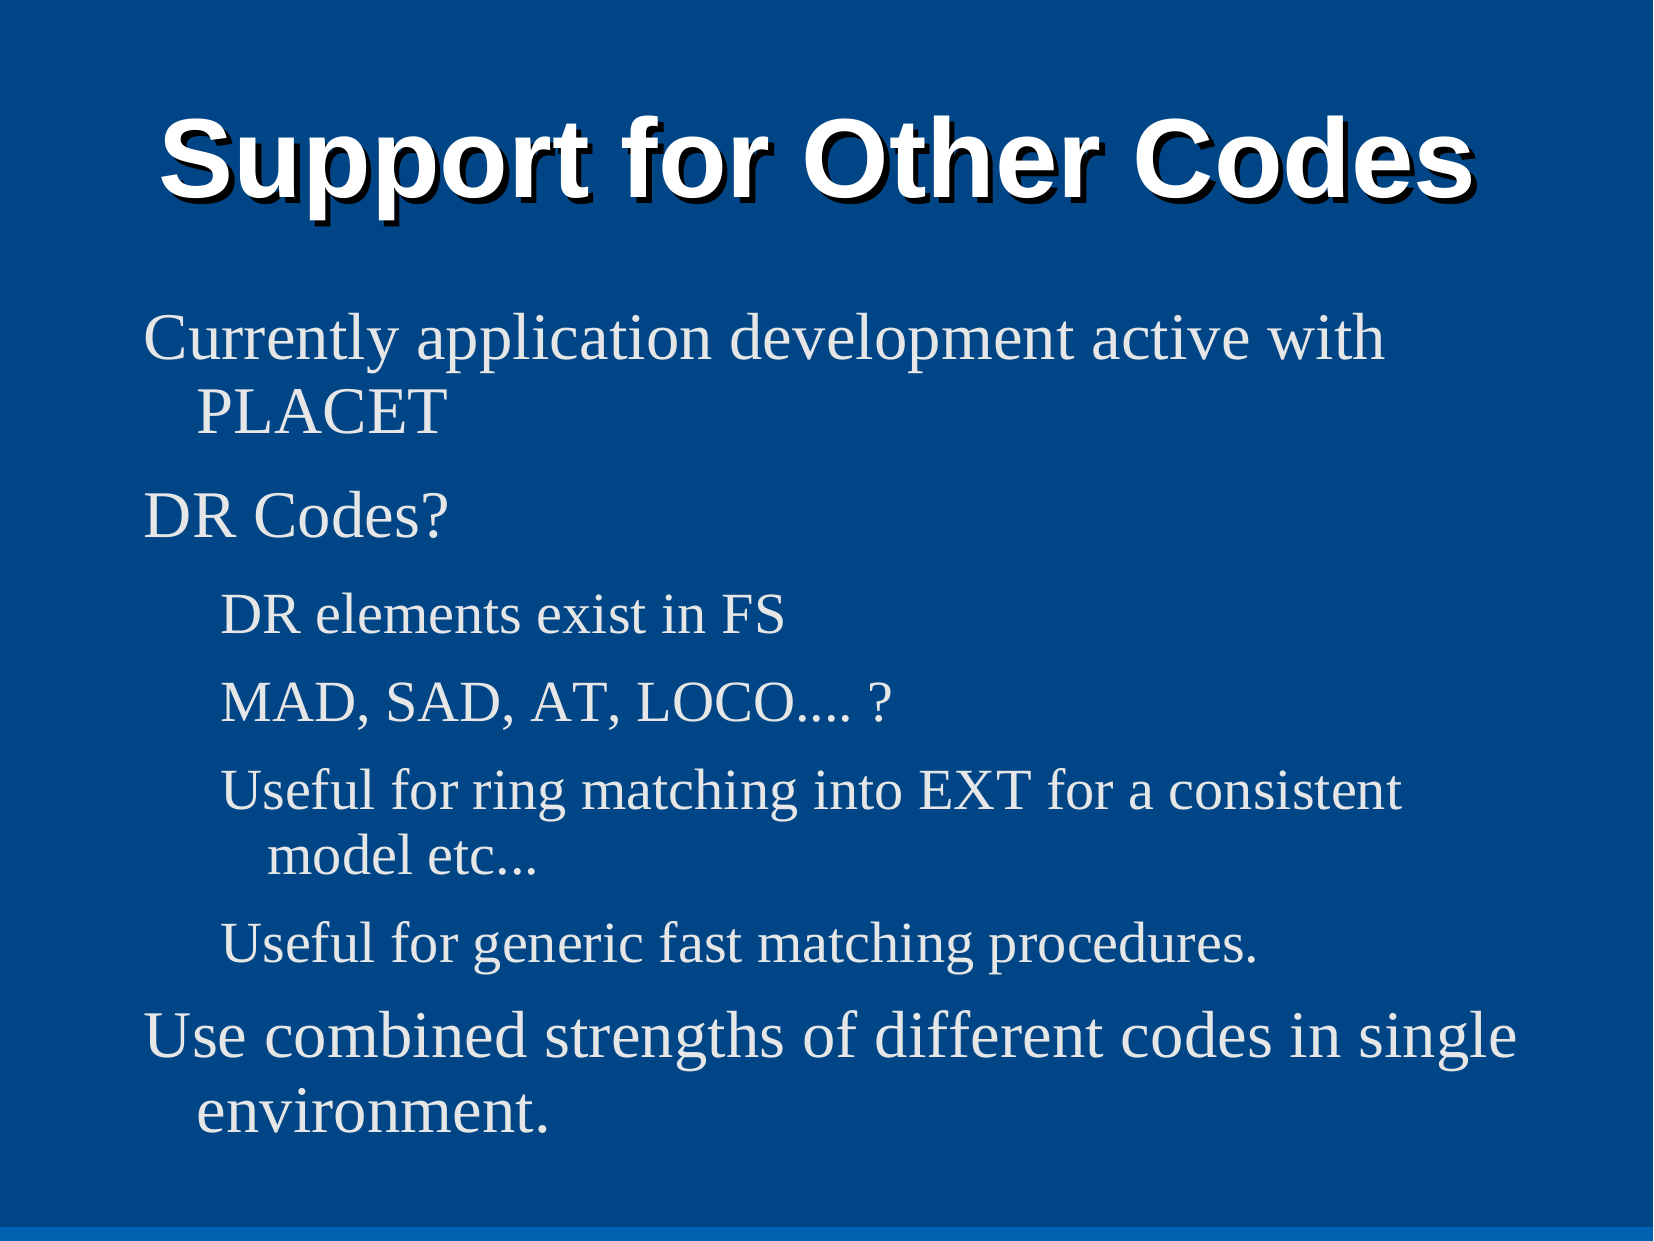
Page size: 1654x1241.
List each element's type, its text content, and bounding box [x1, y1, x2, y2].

list Currently application development active with PLACET DR Codes? DR elements exist in FS MAD, SAD, AT, LOCO.... ? Useful for ring matching into EXT for a consistent model etc... Useful for generic fast matching procedures. Use combined strengths of different codes in single environment. [125, 300, 1538, 1211]
title Support for Other Codes [112, 55, 1525, 263]
